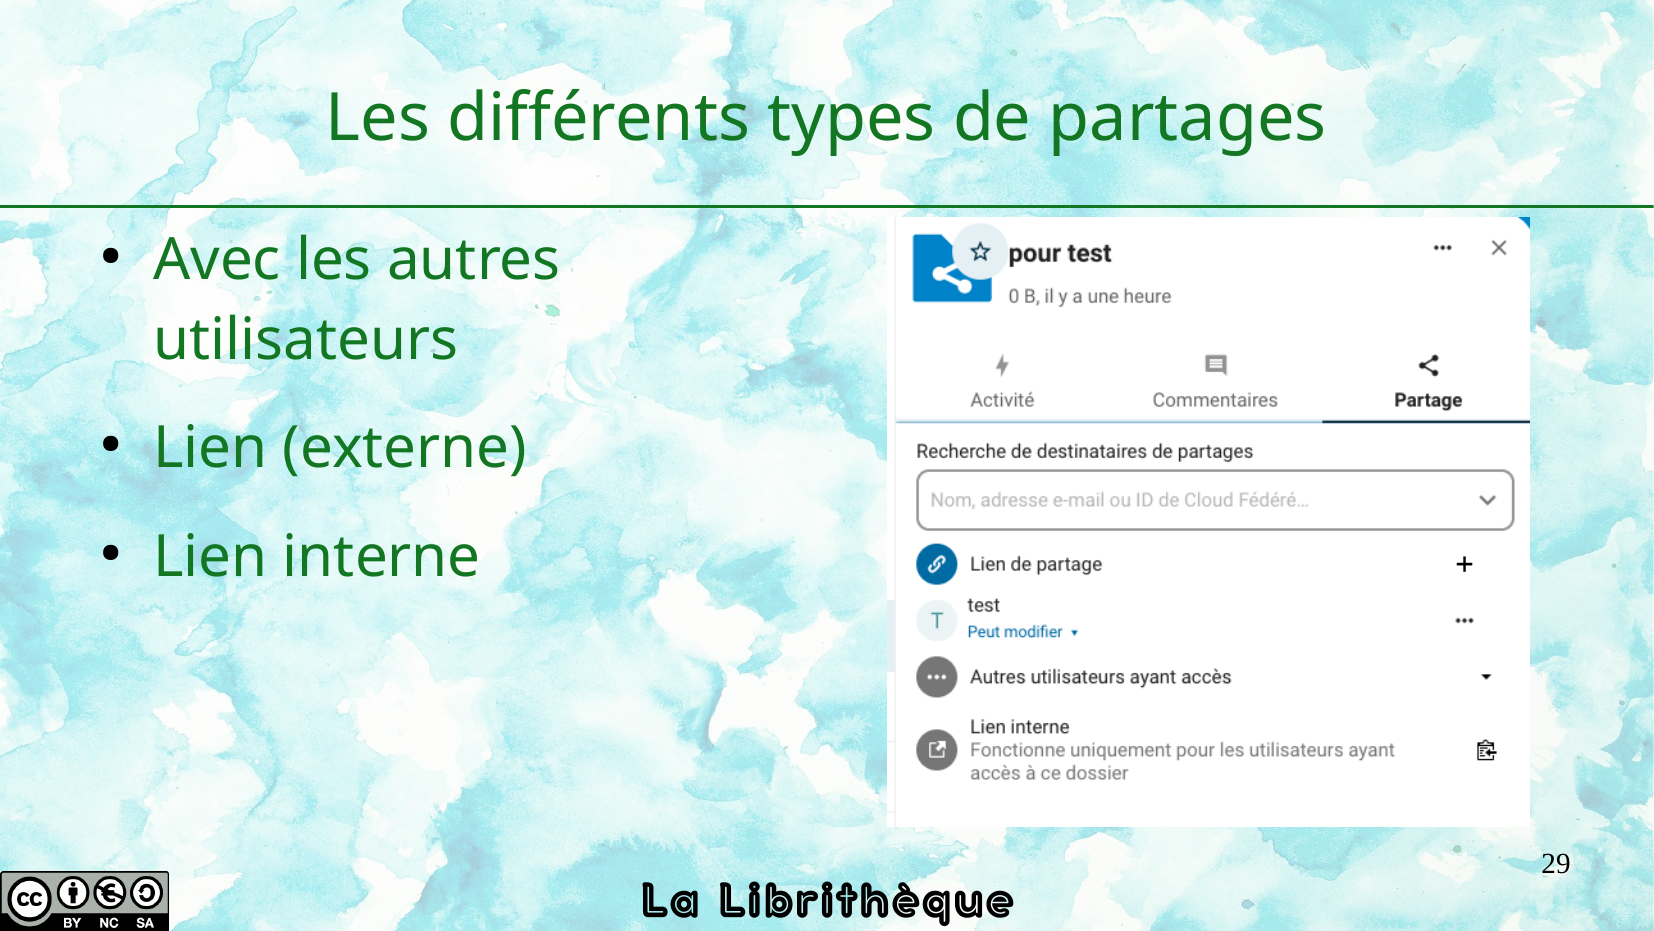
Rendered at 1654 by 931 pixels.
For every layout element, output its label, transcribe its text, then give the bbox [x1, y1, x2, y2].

list Avec les autres utilisateurs Lien (externe) Lien interne [82, 217, 809, 827]
title Les différents types de partages [82, 37, 1571, 193]
picture [0, 871, 169, 931]
picture [628, 217, 1530, 931]
